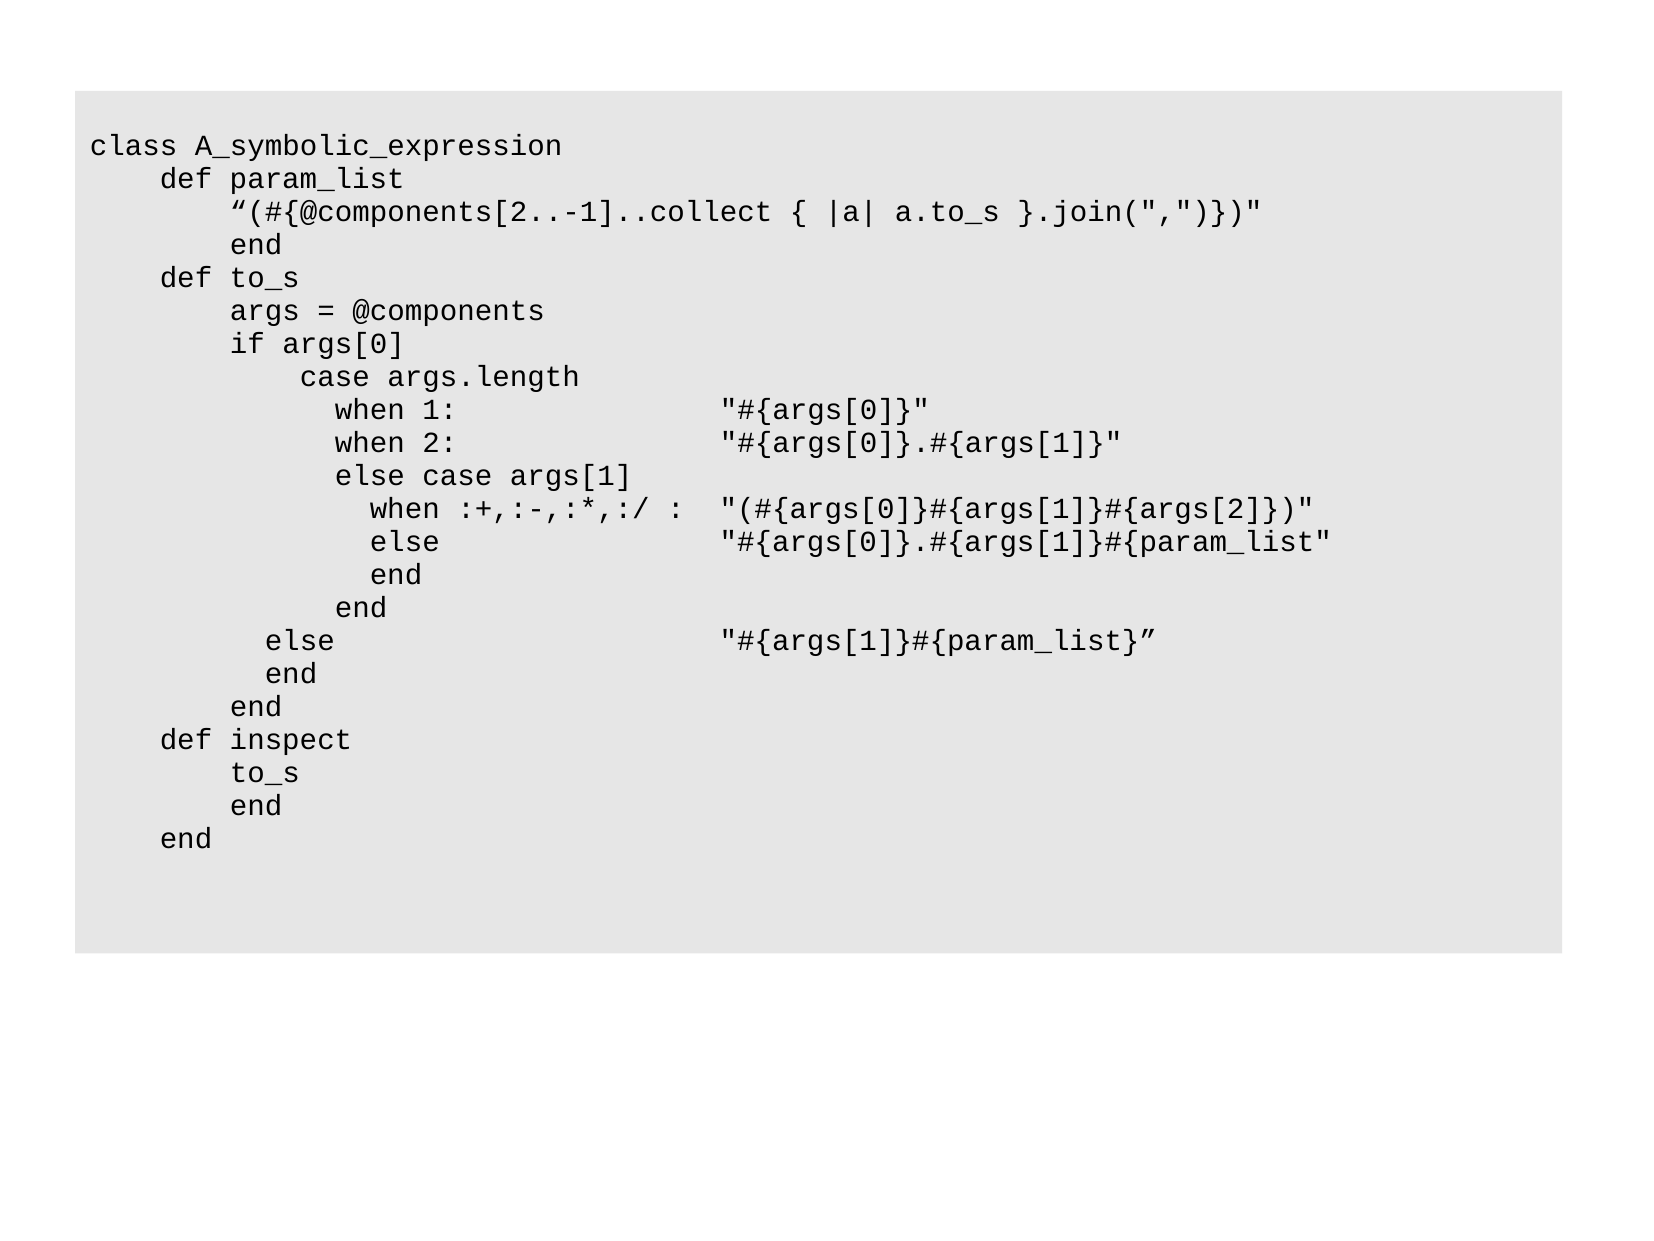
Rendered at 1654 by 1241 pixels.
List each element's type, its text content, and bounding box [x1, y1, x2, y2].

text_box class A_symbolic_expression def param_list “(#{@components[2..-1]..collect { |a| a.to_s }.join(",")})" end def to_s args = @components if args[0] case args.length when 1: "#{args[0]}" when 2: "#{args[0]}.#{args[1]}" else case args[1] when :+,:-,:*,:/ : "(#{args[0]}#{args[1]}#{args[2]})" else "#{args[0]}.#{args[1]}#{param_list" end end else "#{args[1]}#{param_list}” end end def inspect to_s end end [75, 90, 1563, 954]
